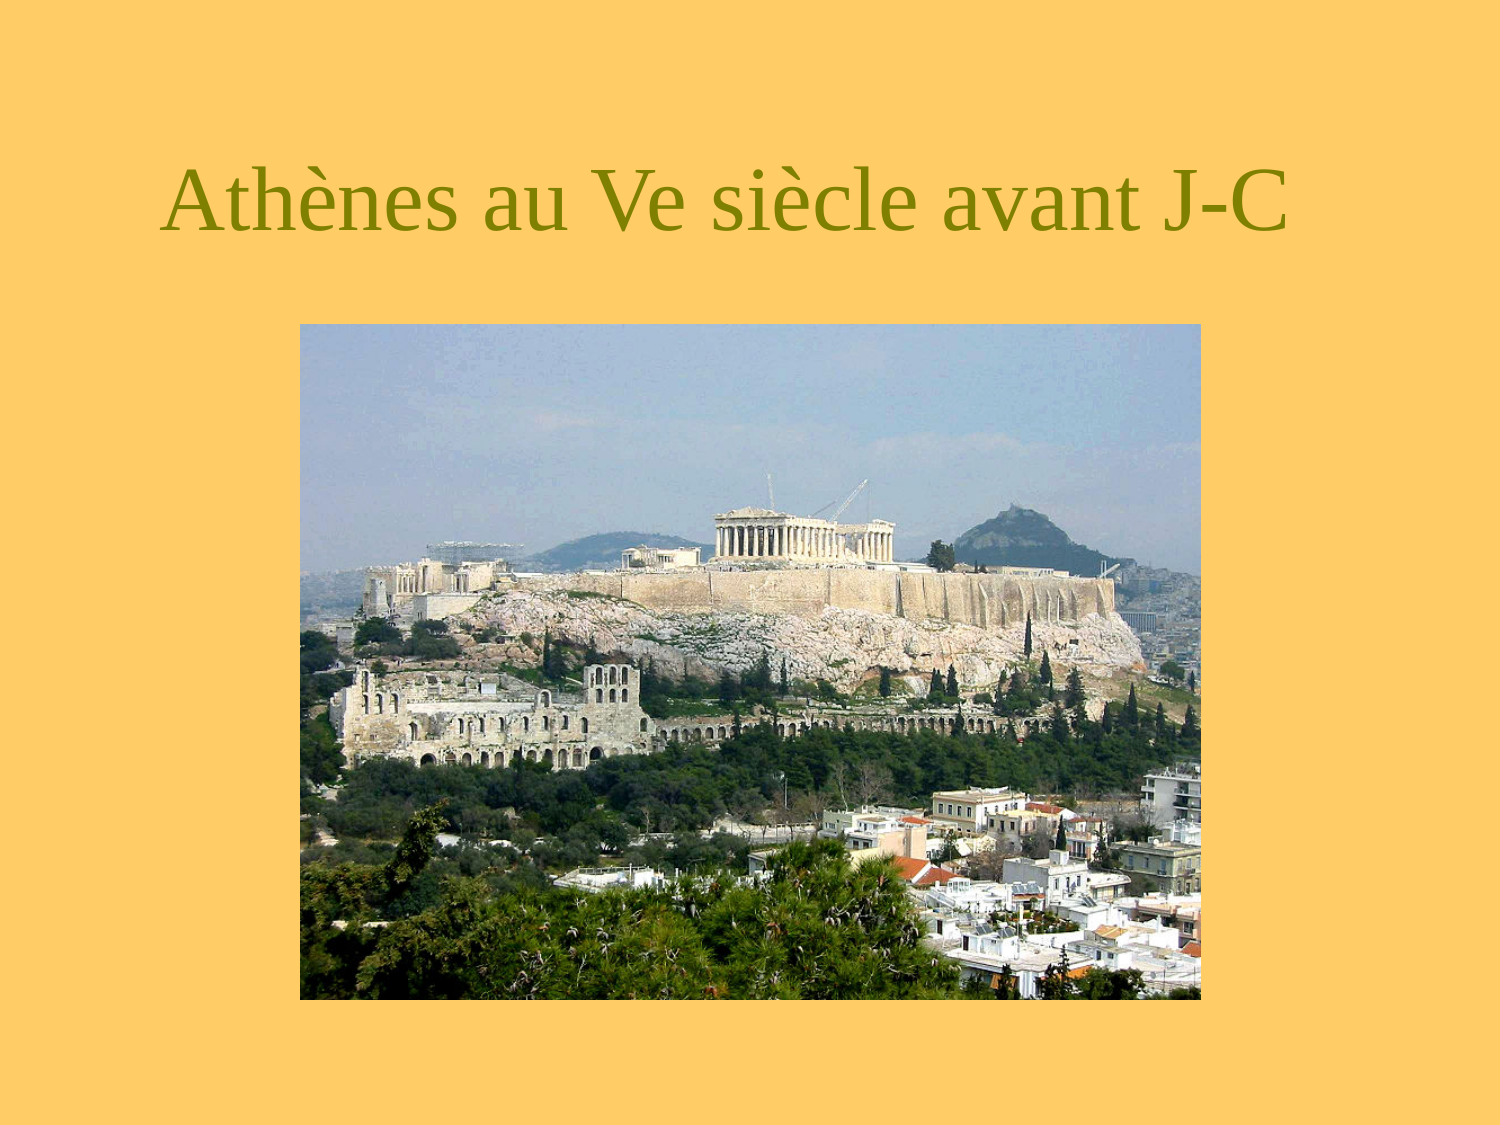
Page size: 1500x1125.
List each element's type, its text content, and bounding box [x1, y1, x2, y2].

text_box Athènes au Ve siècle avant J-C [64, 99, 1388, 288]
picture [300, 324, 1201, 1000]
